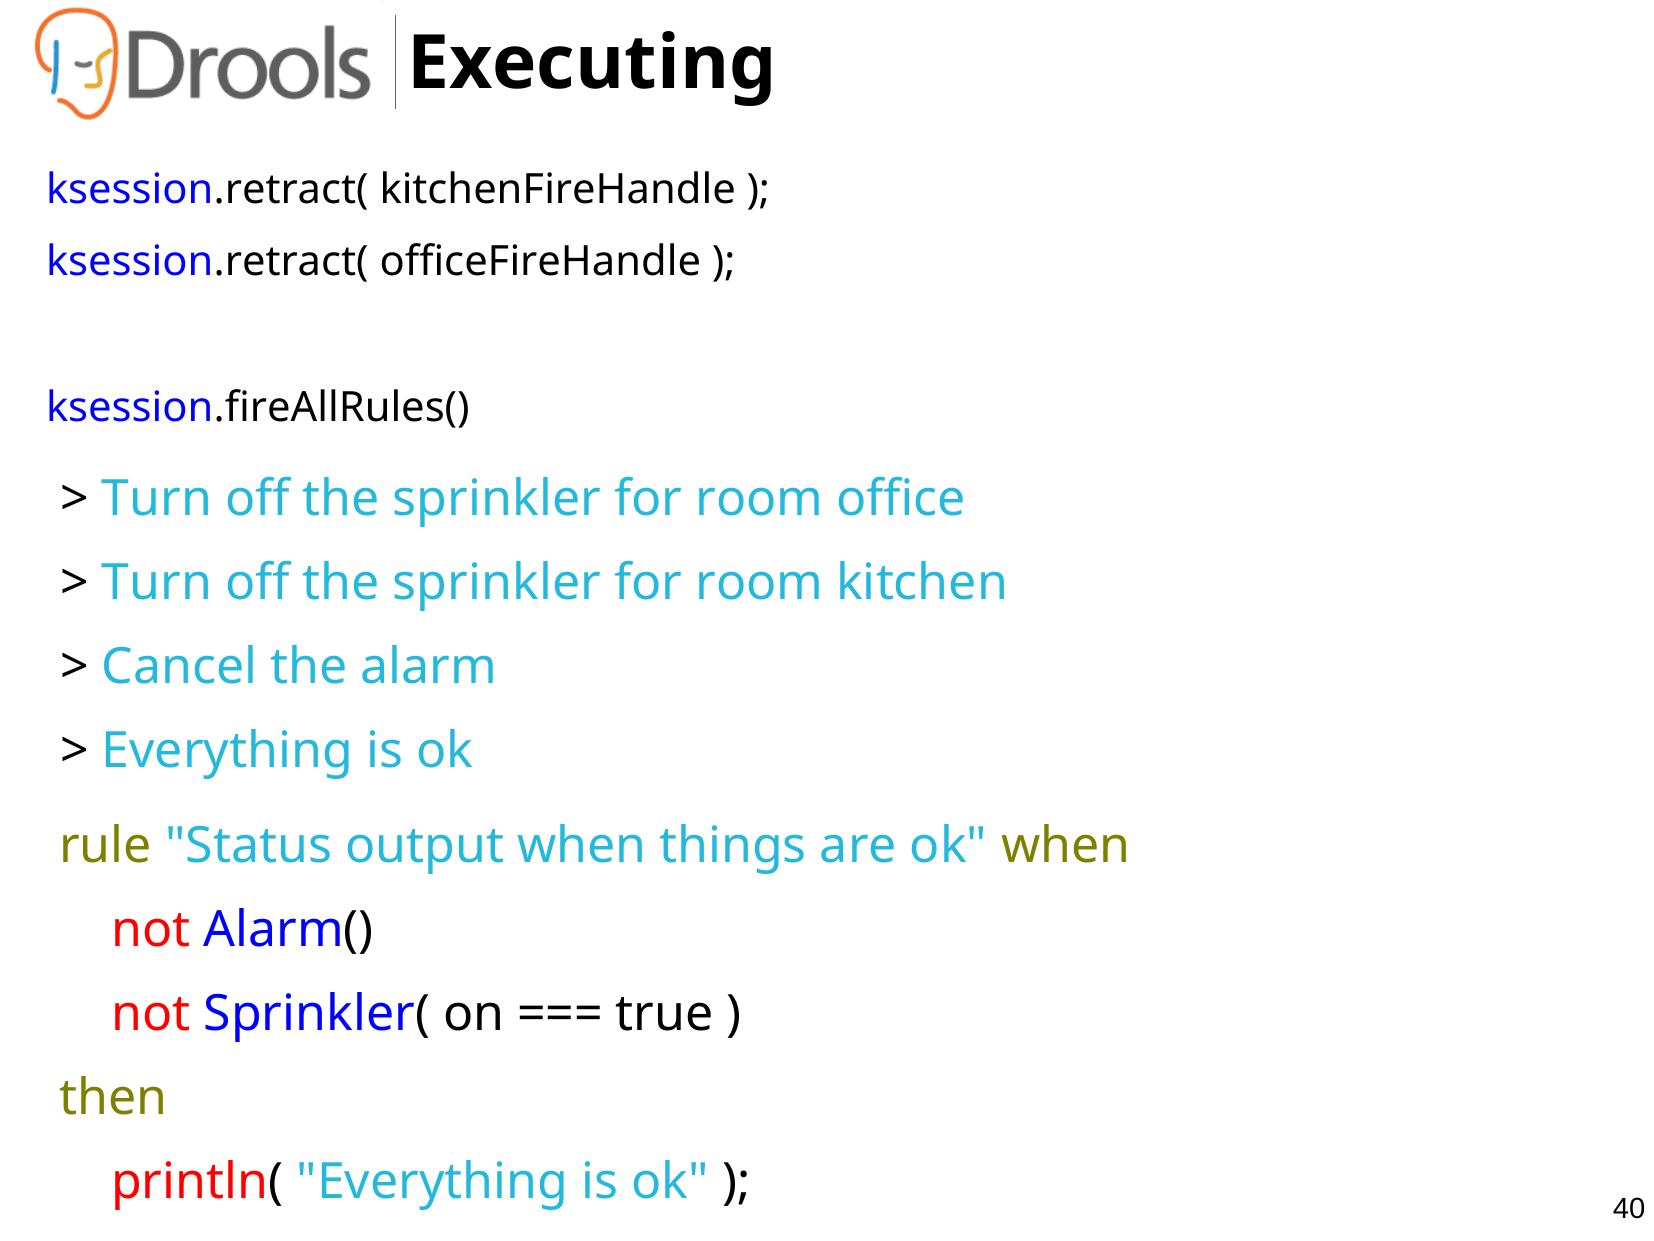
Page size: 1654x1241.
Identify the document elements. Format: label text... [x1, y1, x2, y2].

list rule "Status output when things are ok" when not Alarm() not Sprinkler( on === true ) then println( "Everything is ok" ); end [59, 808, 1566, 1223]
list > Turn off the sprinkler for room office > Turn off the sprinkler for room kitchen > Cancel the alarm > Everything is ok [60, 461, 1567, 733]
list ksession.retract( kitchenFireHandle ); ksession.retract( officeFireHandle ); ksession.fireAllRules() [46, 158, 1607, 478]
picture [29, 0, 384, 126]
title Executing [407, 6, 1618, 113]
